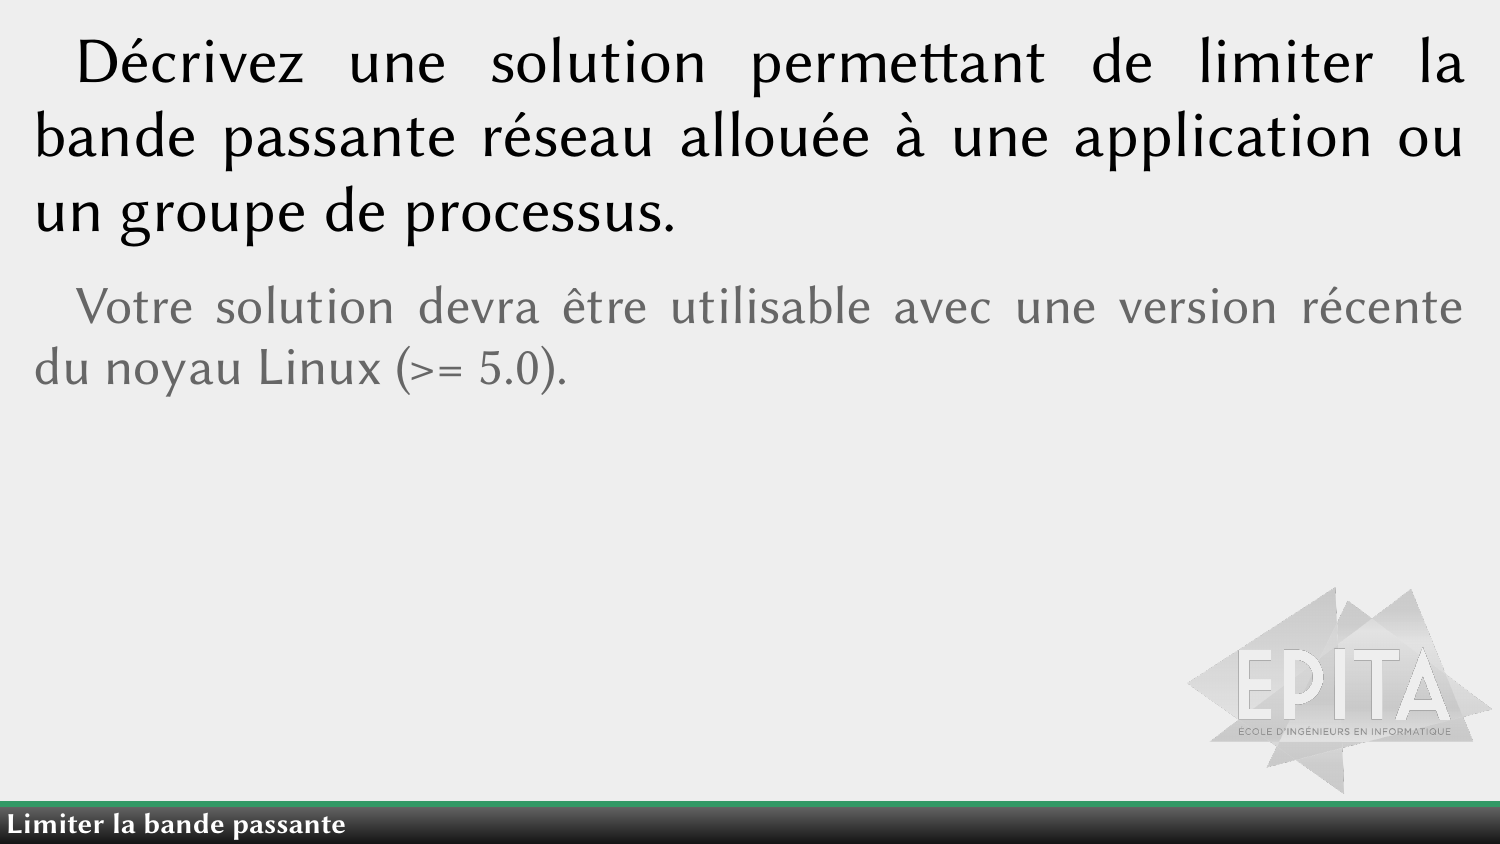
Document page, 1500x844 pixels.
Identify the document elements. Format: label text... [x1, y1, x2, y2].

title Limiter la bande passante [5, 801, 1075, 844]
picture [1187, 587, 1492, 794]
list Décrivez une solution permettant de limiter la bande passante réseau allouée à une application ou un groupe de processus. [33, 23, 1467, 249]
list Votre solution devra être utilisable avec une version récente du noyau Linux (>= 5.0). [33, 271, 1467, 402]
